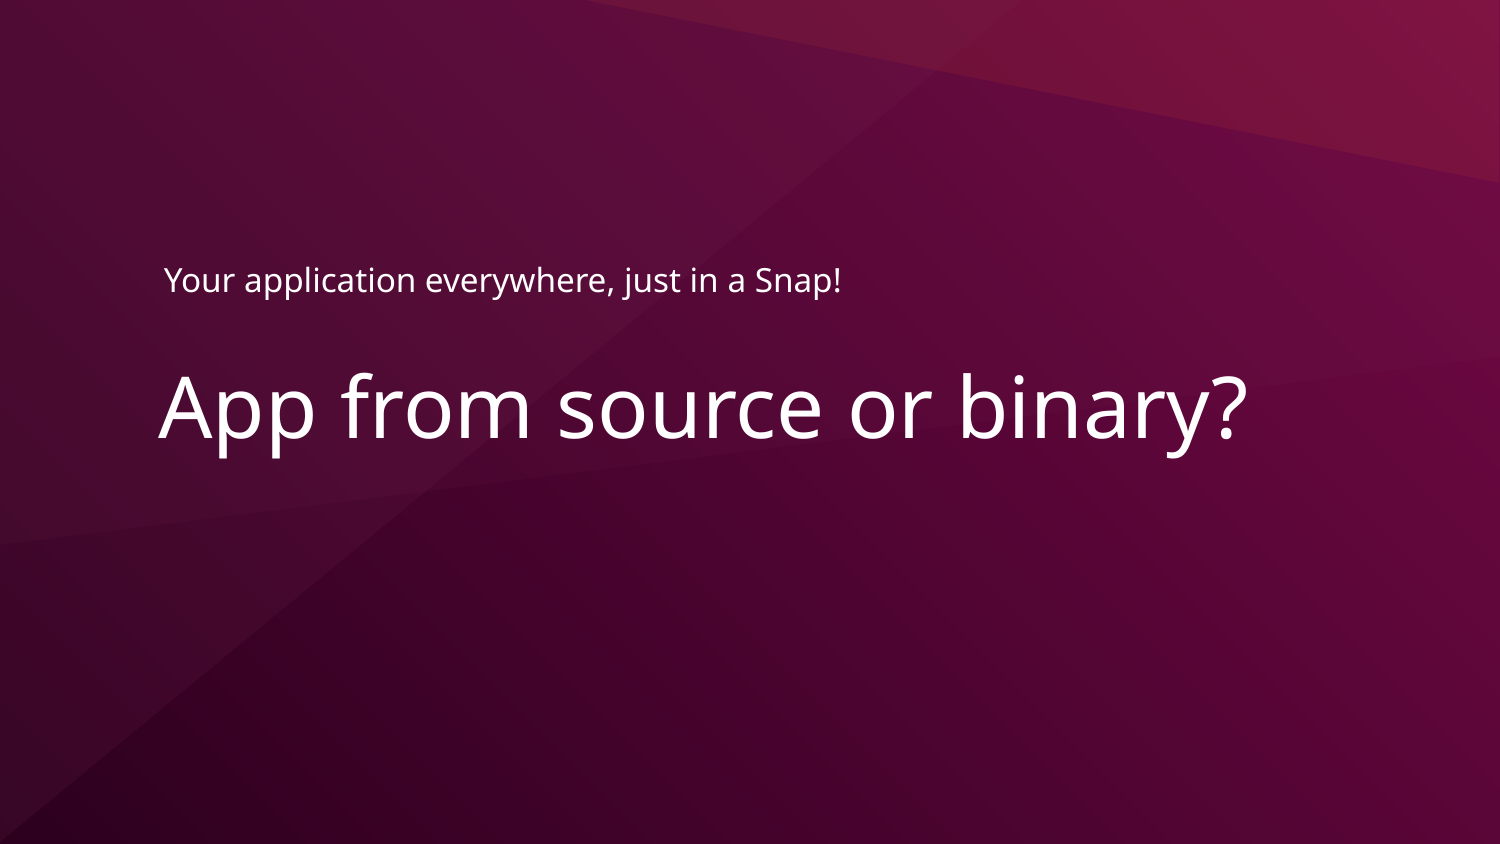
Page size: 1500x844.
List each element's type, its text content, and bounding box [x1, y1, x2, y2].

title App from source or binary? [158, 352, 1378, 607]
subtitle Your application everywhere, just in a Snap! [163, 259, 940, 324]
